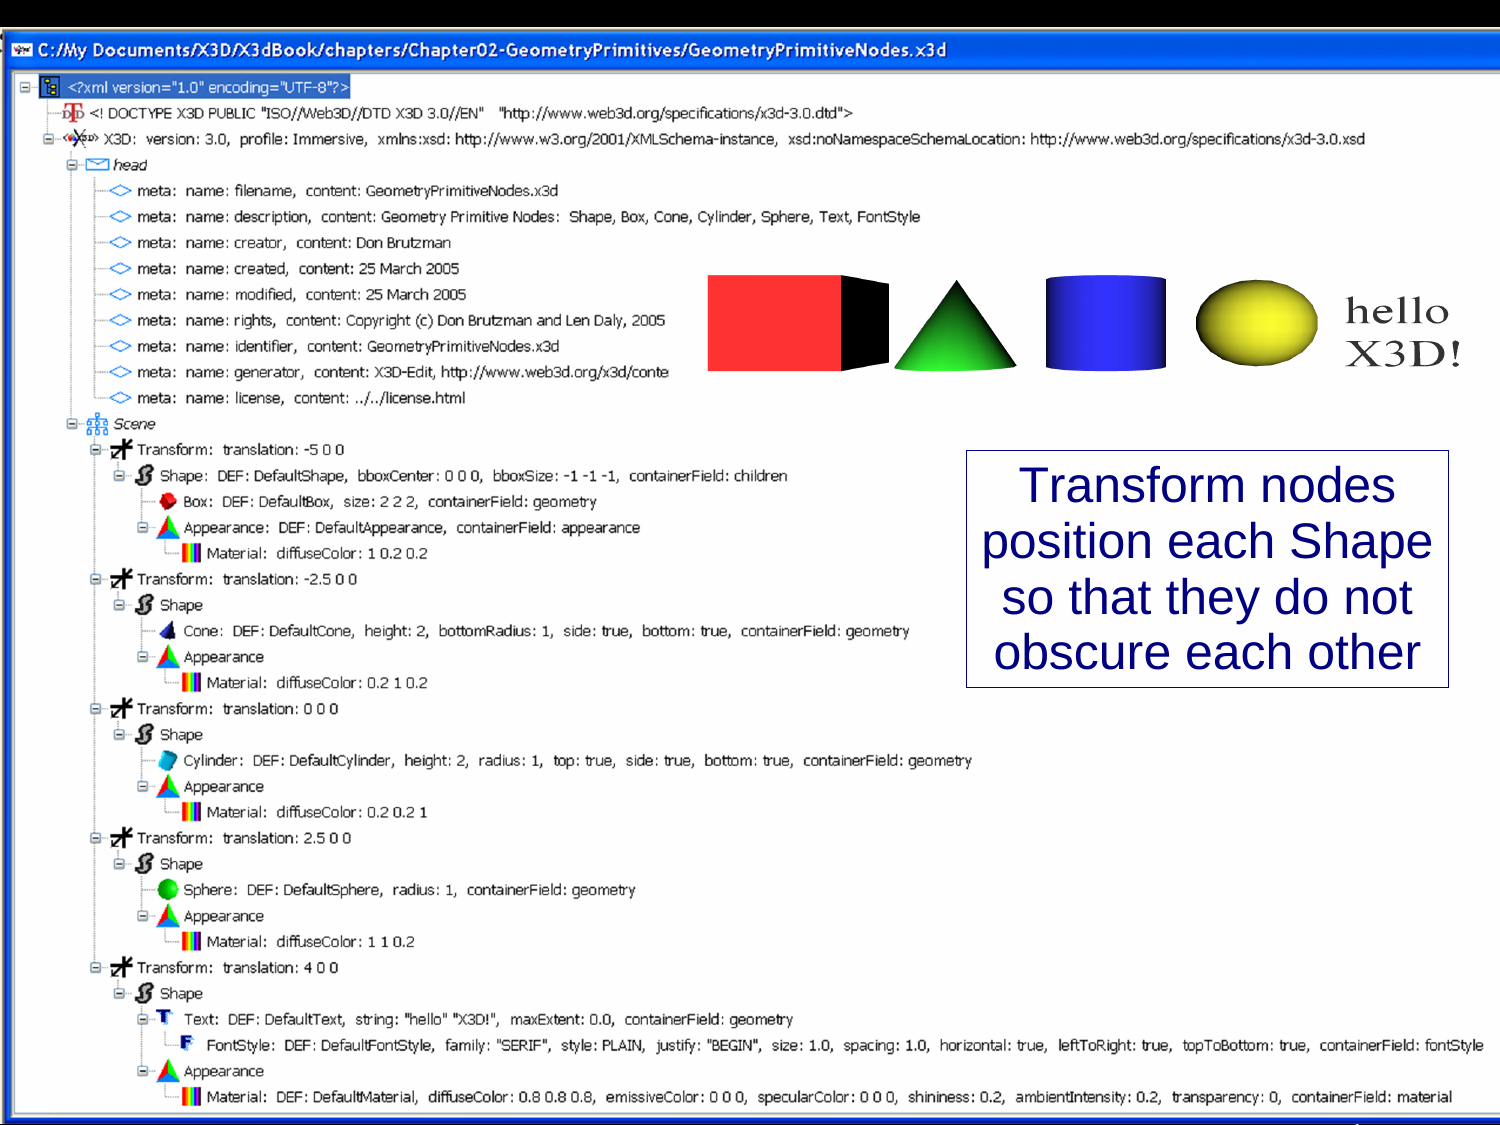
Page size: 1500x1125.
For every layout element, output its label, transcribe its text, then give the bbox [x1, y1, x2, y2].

picture [0, 27, 1500, 1125]
text_box Transform nodes position each Shape so that they do not obscure each other [966, 450, 1449, 688]
